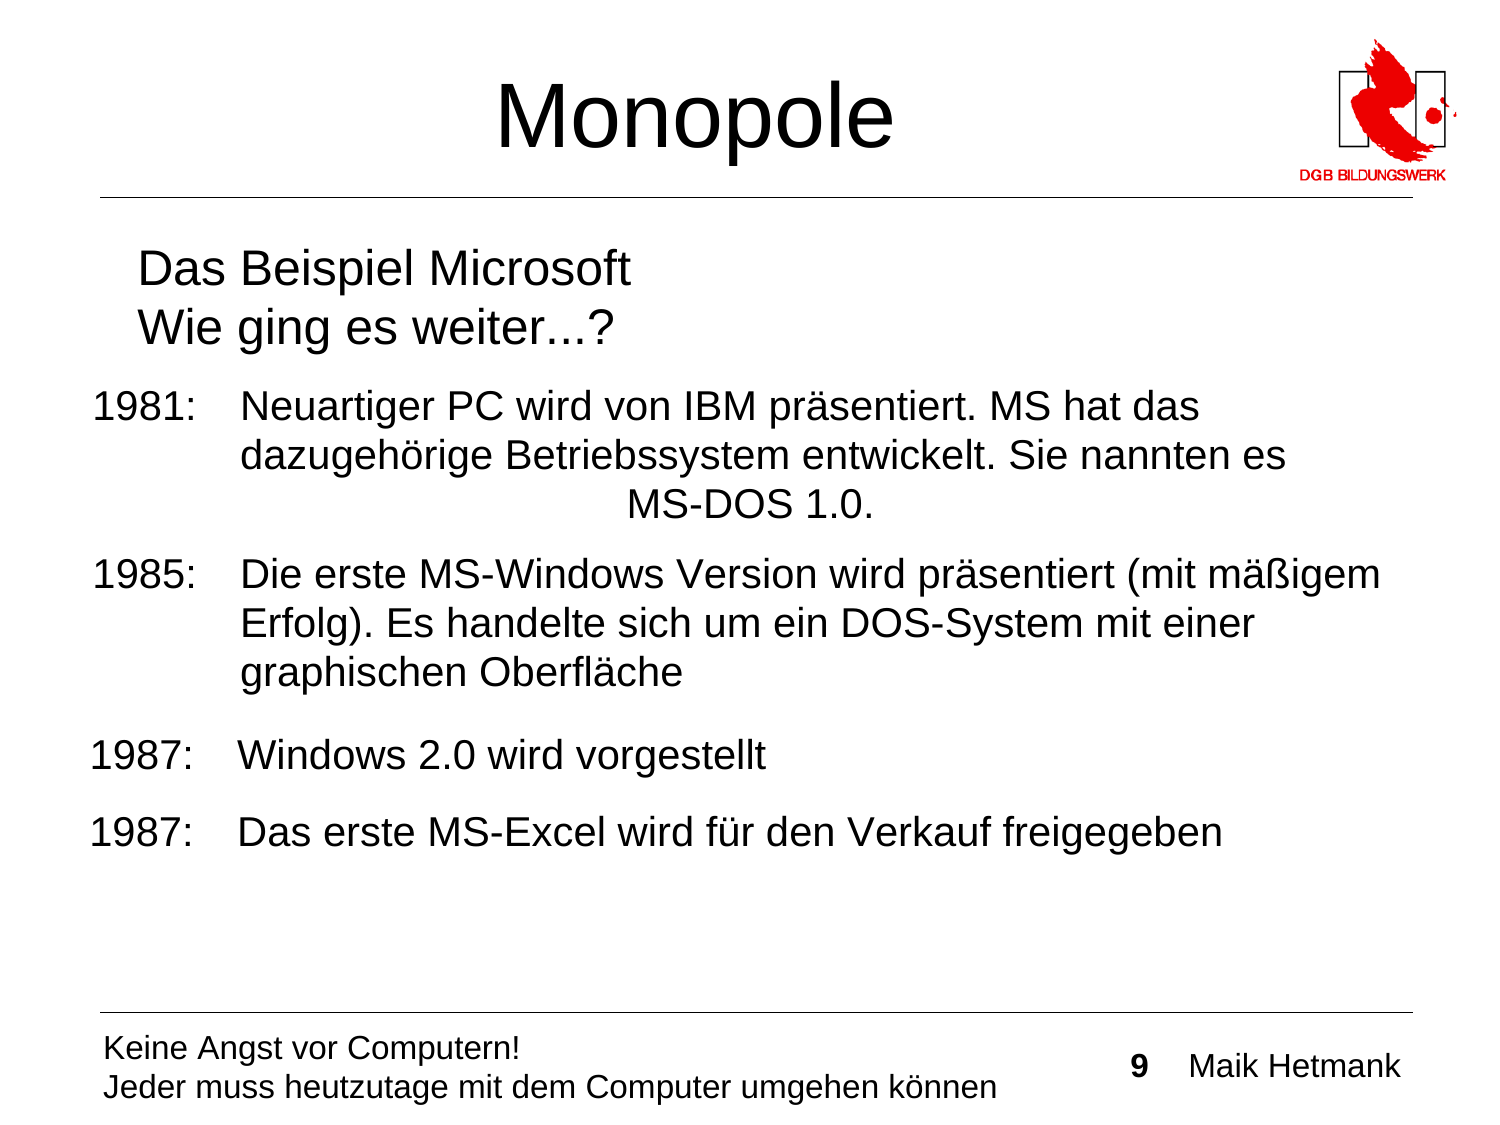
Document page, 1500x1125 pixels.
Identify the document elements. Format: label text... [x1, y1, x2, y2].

text_box 1985: Die erste MS-Windows Version wird präsentiert (mit mäßigem Erfolg). Es handelte sich um ein DOS-System mit einer graphischen Oberfläche [92, 548, 1413, 701]
title Monopole [87, 49, 1305, 175]
text_box Das Beispiel Microsoft [137, 236, 765, 295]
text_box 1987: Das erste MS-Excel wird für den Verkauf freigegeben [89, 805, 1410, 858]
picture [1299, 37, 1457, 181]
text_box 1987: Windows 2.0 wird vorgestellt [89, 729, 1410, 781]
text_box 1981: Neuartiger PC wird von IBM präsentiert. MS hat das dazugehörige Betriebssystem entwickelt. Sie nannten es MS-DOS 1.0. [92, 380, 1410, 527]
text_box Wie ging es weiter...? [137, 295, 765, 359]
